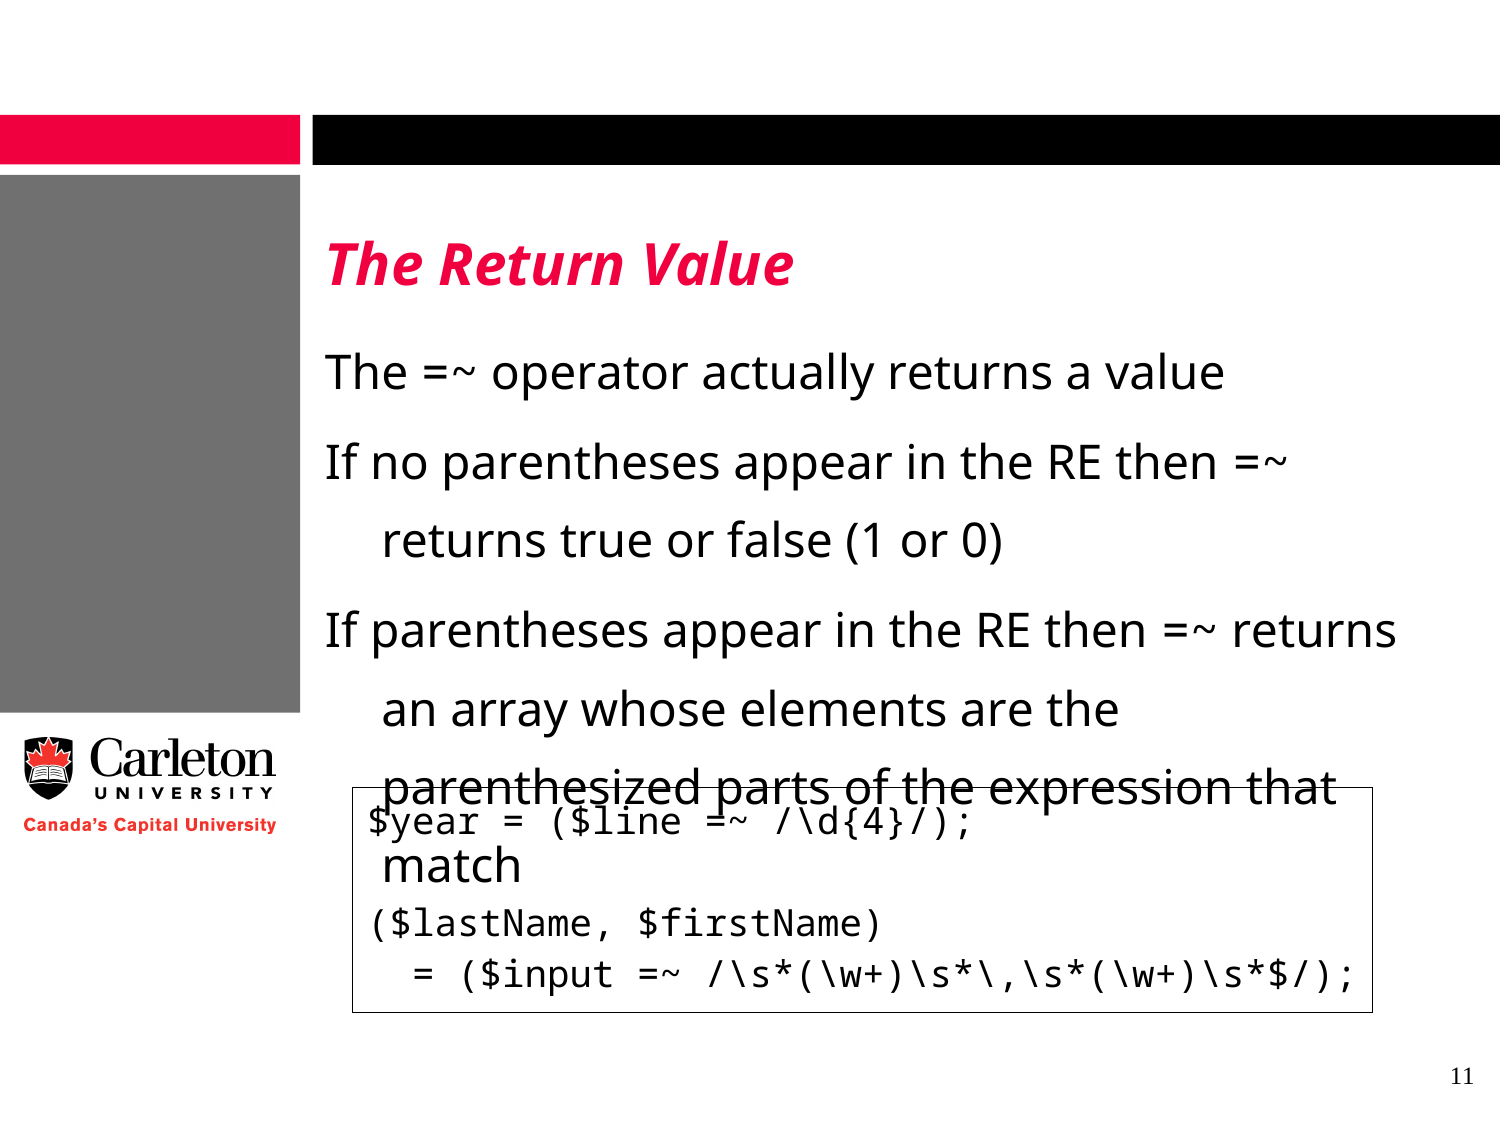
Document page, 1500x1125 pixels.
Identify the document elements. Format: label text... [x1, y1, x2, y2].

list The =~ operator actually returns a value If no parentheses appear in the RE then =~ returns true or false (1 or 0) If parentheses appear in the RE then =~ returns an array whose elements are the parenthesized parts of the expression that match [324, 324, 1450, 1036]
title The Return Value [324, 194, 1450, 324]
picture [24, 737, 276, 834]
text_box $year = ($line =~ /\d{4}/); ($lastName, $firstName) = ($input =~ /\s*(\w+)\s*\,\s*(\w+)\s*$/); [352, 787, 1351, 1013]
